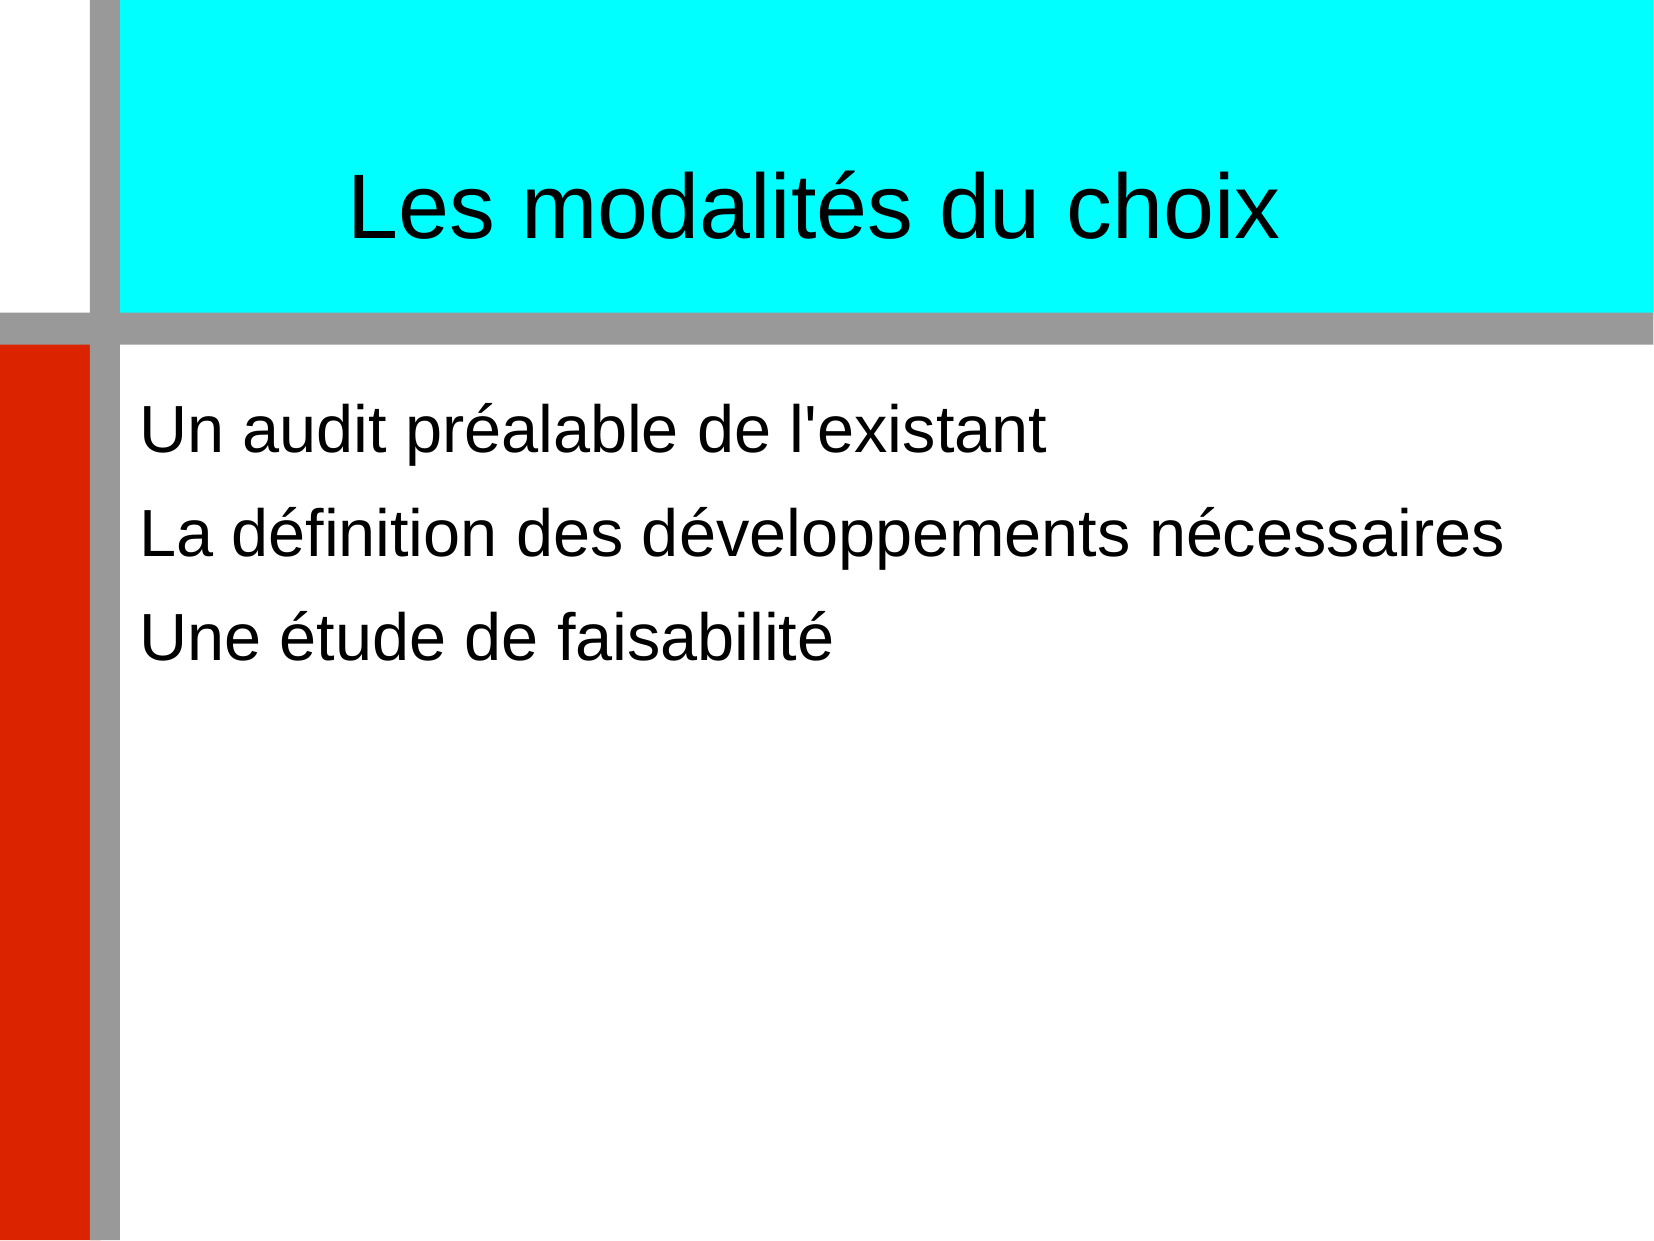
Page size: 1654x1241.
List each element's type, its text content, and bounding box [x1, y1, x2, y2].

list Un audit préalable de l'existant La définition des développements nécessaires Une étude de faisabilité [121, 391, 1534, 1127]
title Les modalités du choix [121, 102, 1534, 311]
